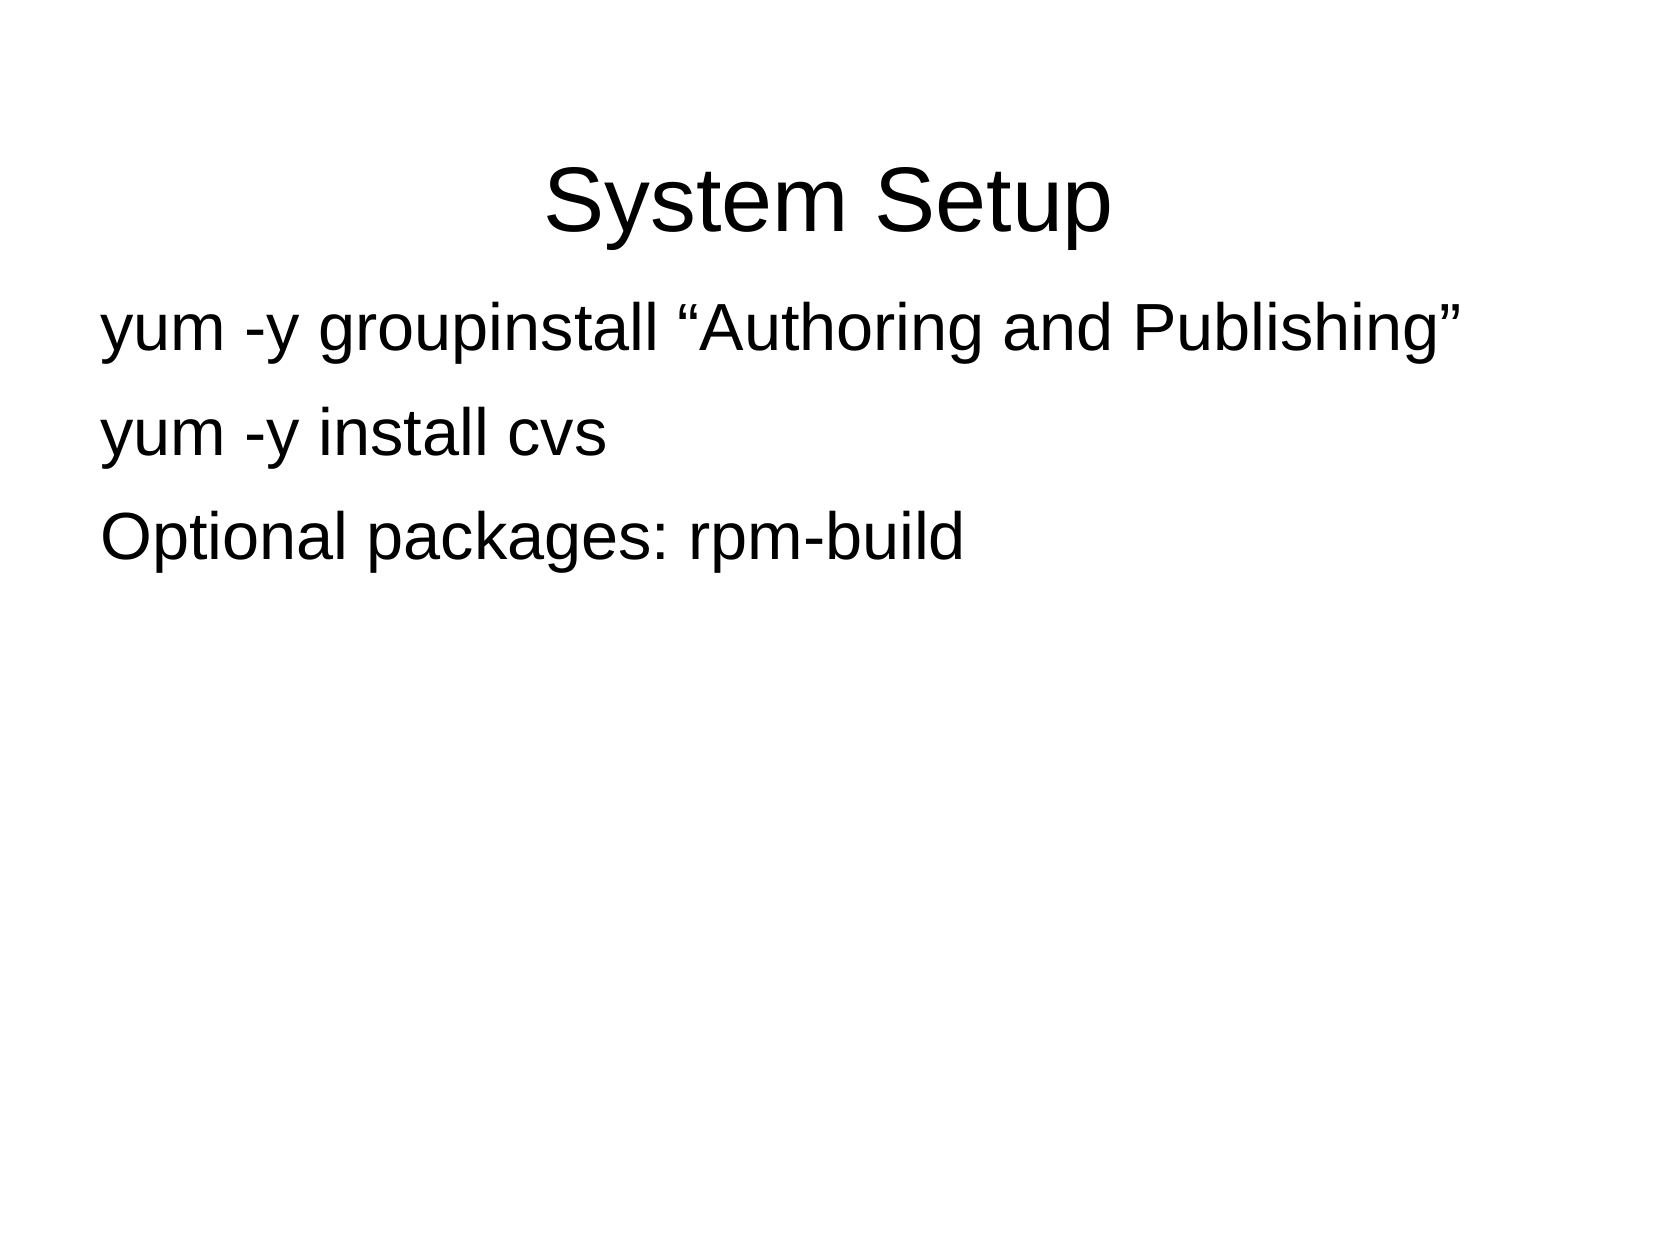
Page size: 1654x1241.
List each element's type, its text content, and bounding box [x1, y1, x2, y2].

title System Setup [82, 96, 1576, 304]
list yum -y groupinstall “Authoring and Publishing” yum -y install cvs Optional packages: rpm-build [82, 290, 1571, 1109]
